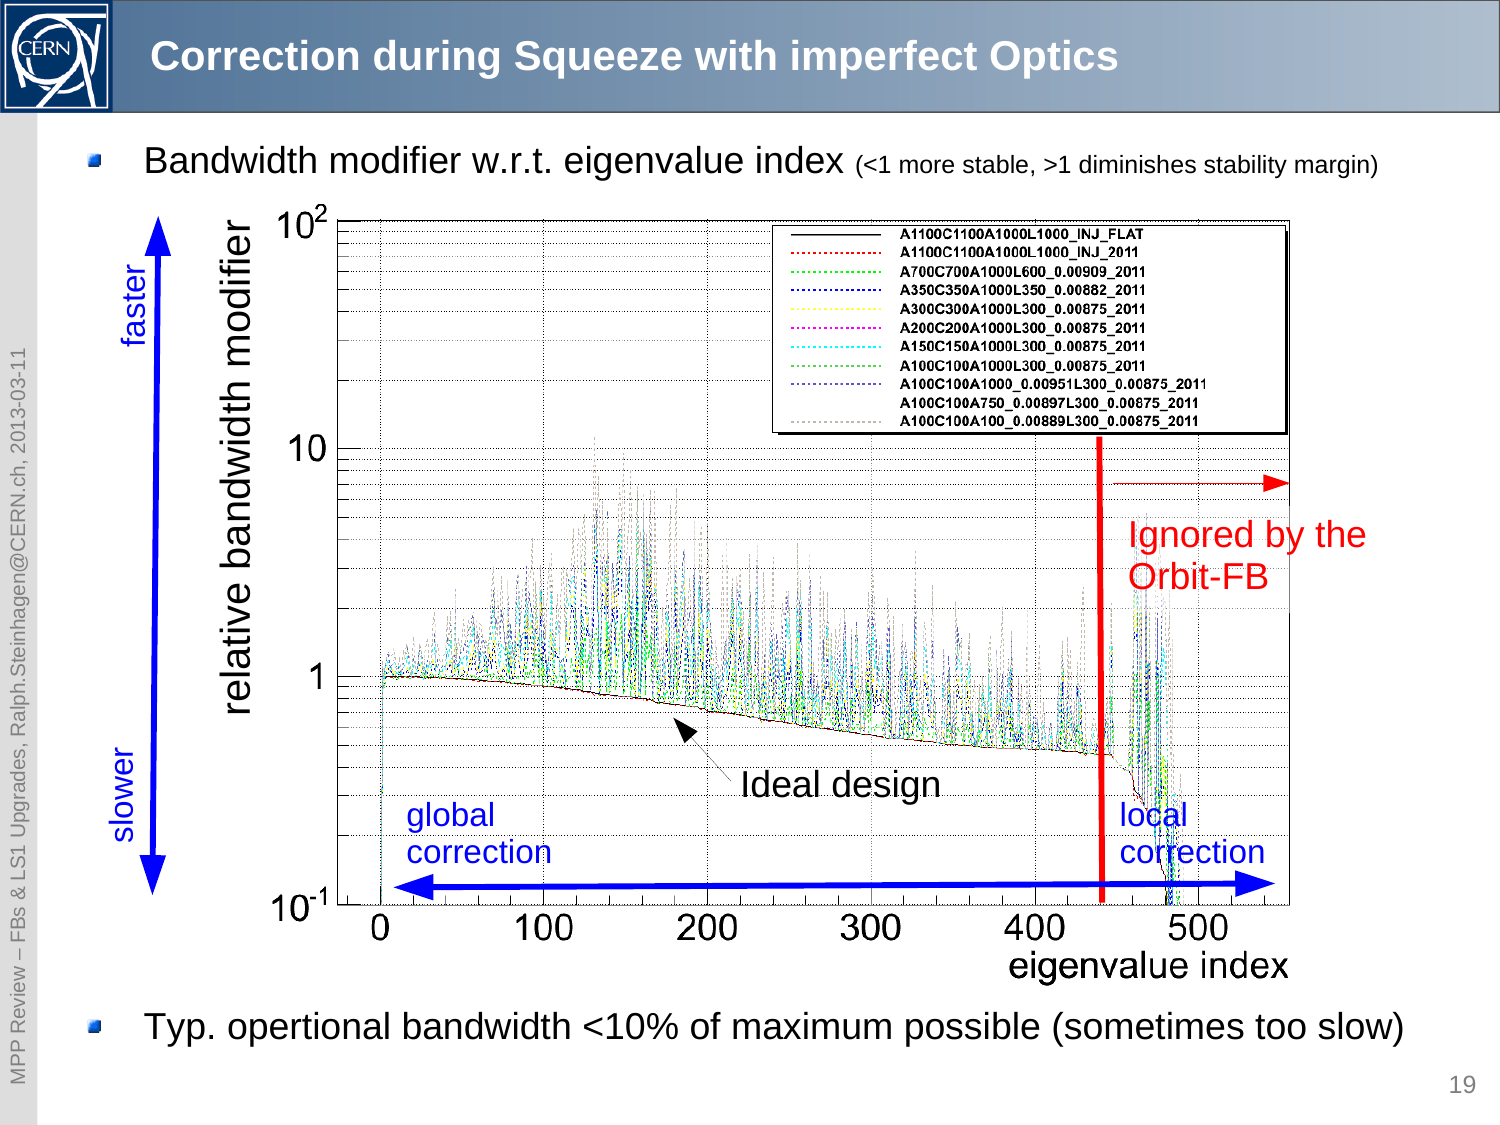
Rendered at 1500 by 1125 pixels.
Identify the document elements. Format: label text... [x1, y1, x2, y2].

title Correction during Squeeze with imperfect Optics [150, 0, 1440, 113]
text_box faster [107, 249, 160, 363]
text_box global correction [391, 788, 568, 878]
picture [238, 654, 247, 664]
text_box slower [95, 732, 148, 859]
list Bandwidth modifier w.r.t. eigenvalue index (<1 more stable, >1 diminishes stability margin) Typ. opertional bandwidth <10% of maximum possible (sometimes too slow) [87, 137, 1438, 1048]
text_box Ideal design [725, 756, 957, 814]
text_box local correction [1104, 789, 1281, 879]
text_box relative bandwidth modifier [192, 205, 279, 648]
picture [217, 204, 1308, 1000]
text_box Ignored by the Orbit-FB [1113, 505, 1416, 614]
picture [0, 0, 113, 113]
